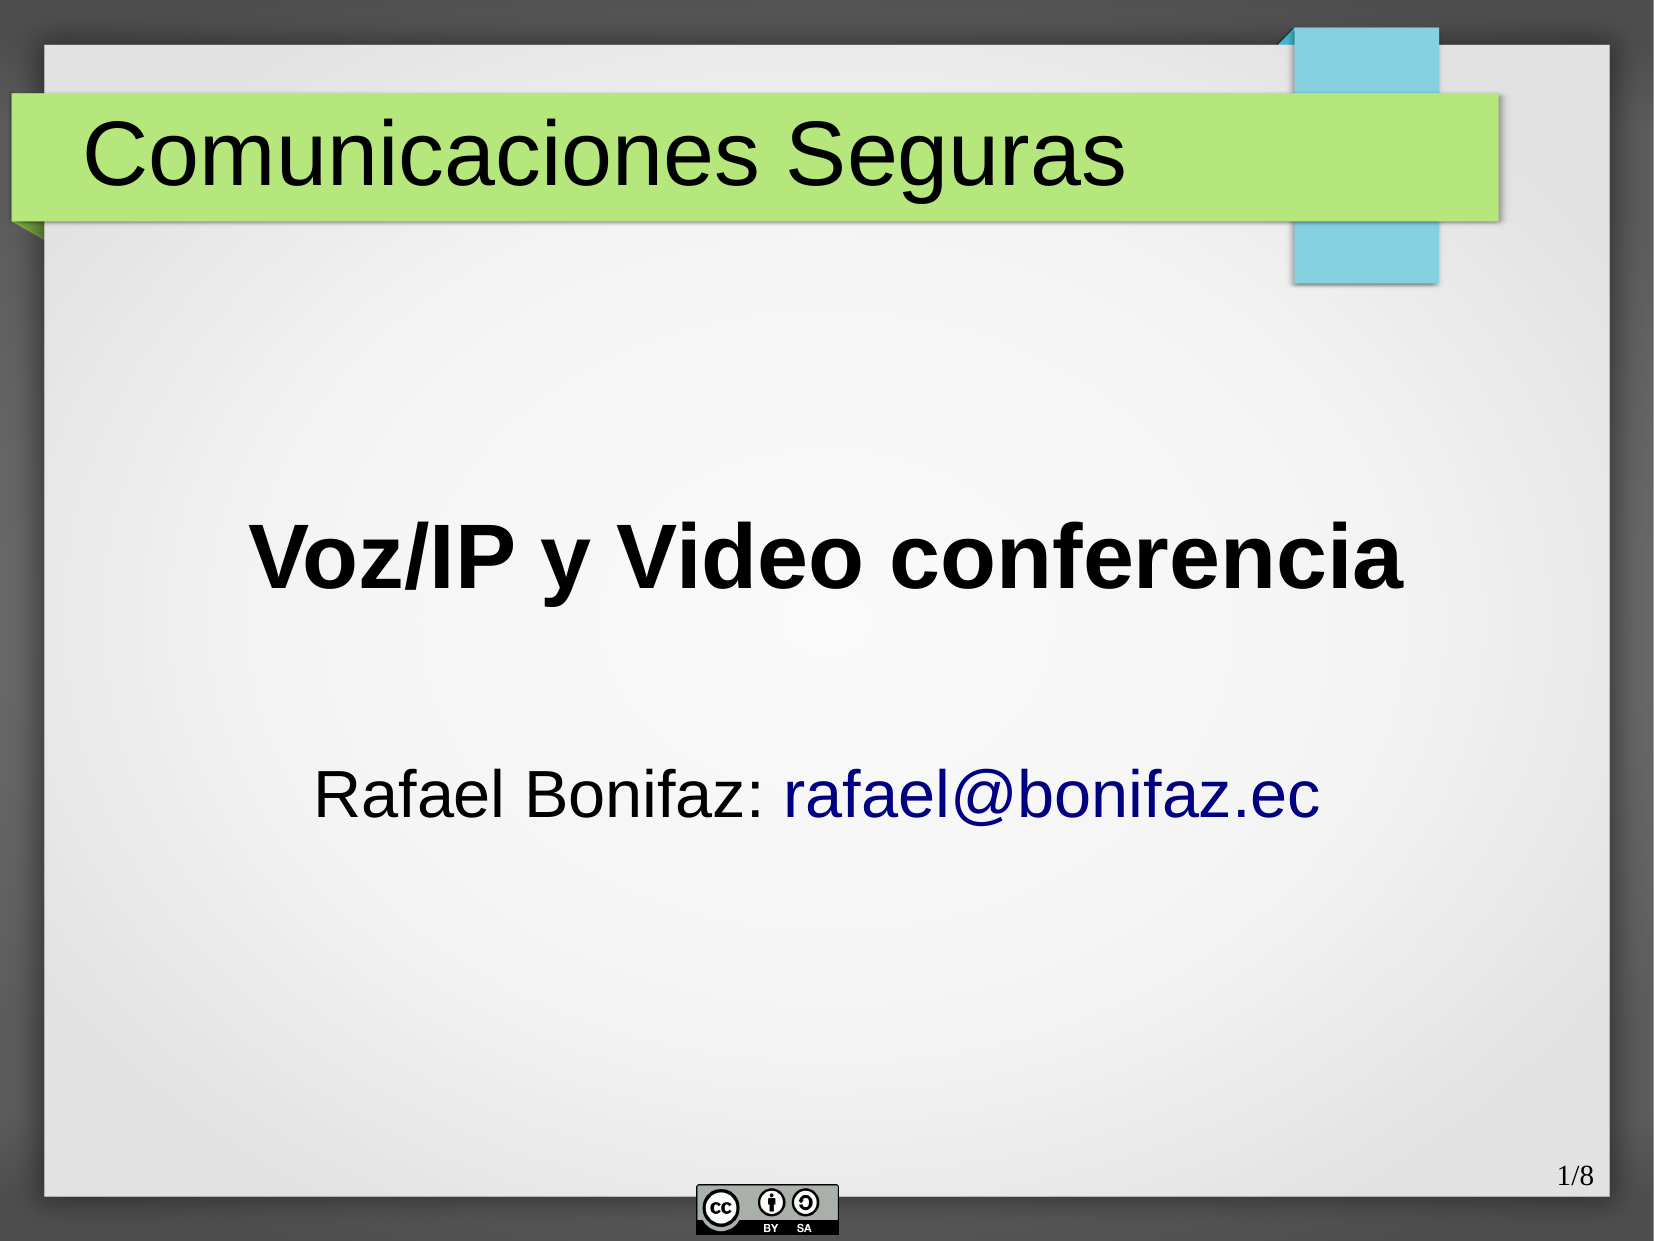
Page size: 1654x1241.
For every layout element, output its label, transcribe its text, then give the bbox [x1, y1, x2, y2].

subtitle Voz/IP y Video conferencia Rafael Bonifaz: rafael@bonifaz.ec [82, 295, 1571, 1015]
picture [0, 0, 1654, 1241]
title Comunicaciones Seguras [82, 94, 1264, 213]
